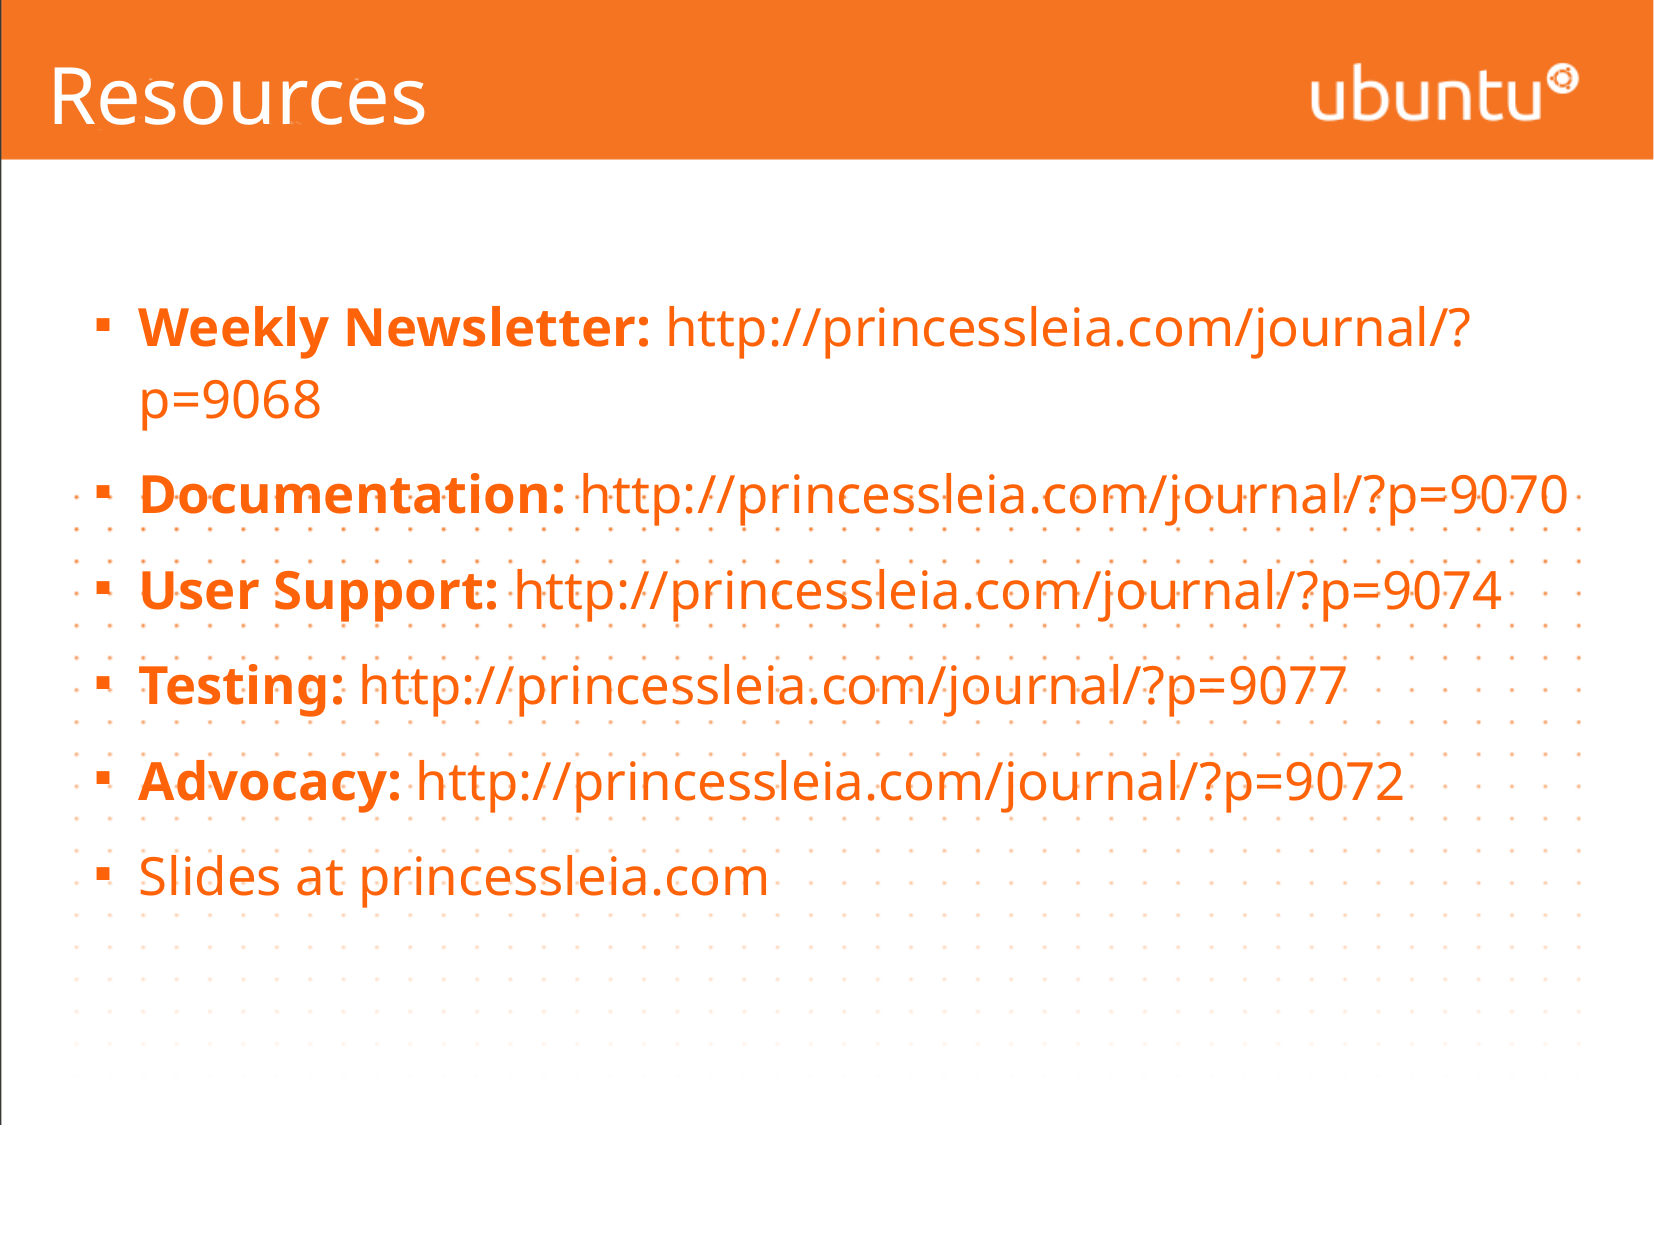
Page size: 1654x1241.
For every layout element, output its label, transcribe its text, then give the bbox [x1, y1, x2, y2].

picture [0, 0, 1654, 1125]
title Resources [47, 29, 1276, 158]
list Weekly Newsletter: http://princessleia.com/journal/?p=9068 Documentation: http://princessleia.com/journal/?p=9070 User Support: http://princessleia.com/journal/?p=9074 Testing: http://princessleia.com/journal/?p=9077 Advocacy: http://princessleia.com/journal/?p=9072 Slides at princessleia.com [82, 290, 1571, 1010]
